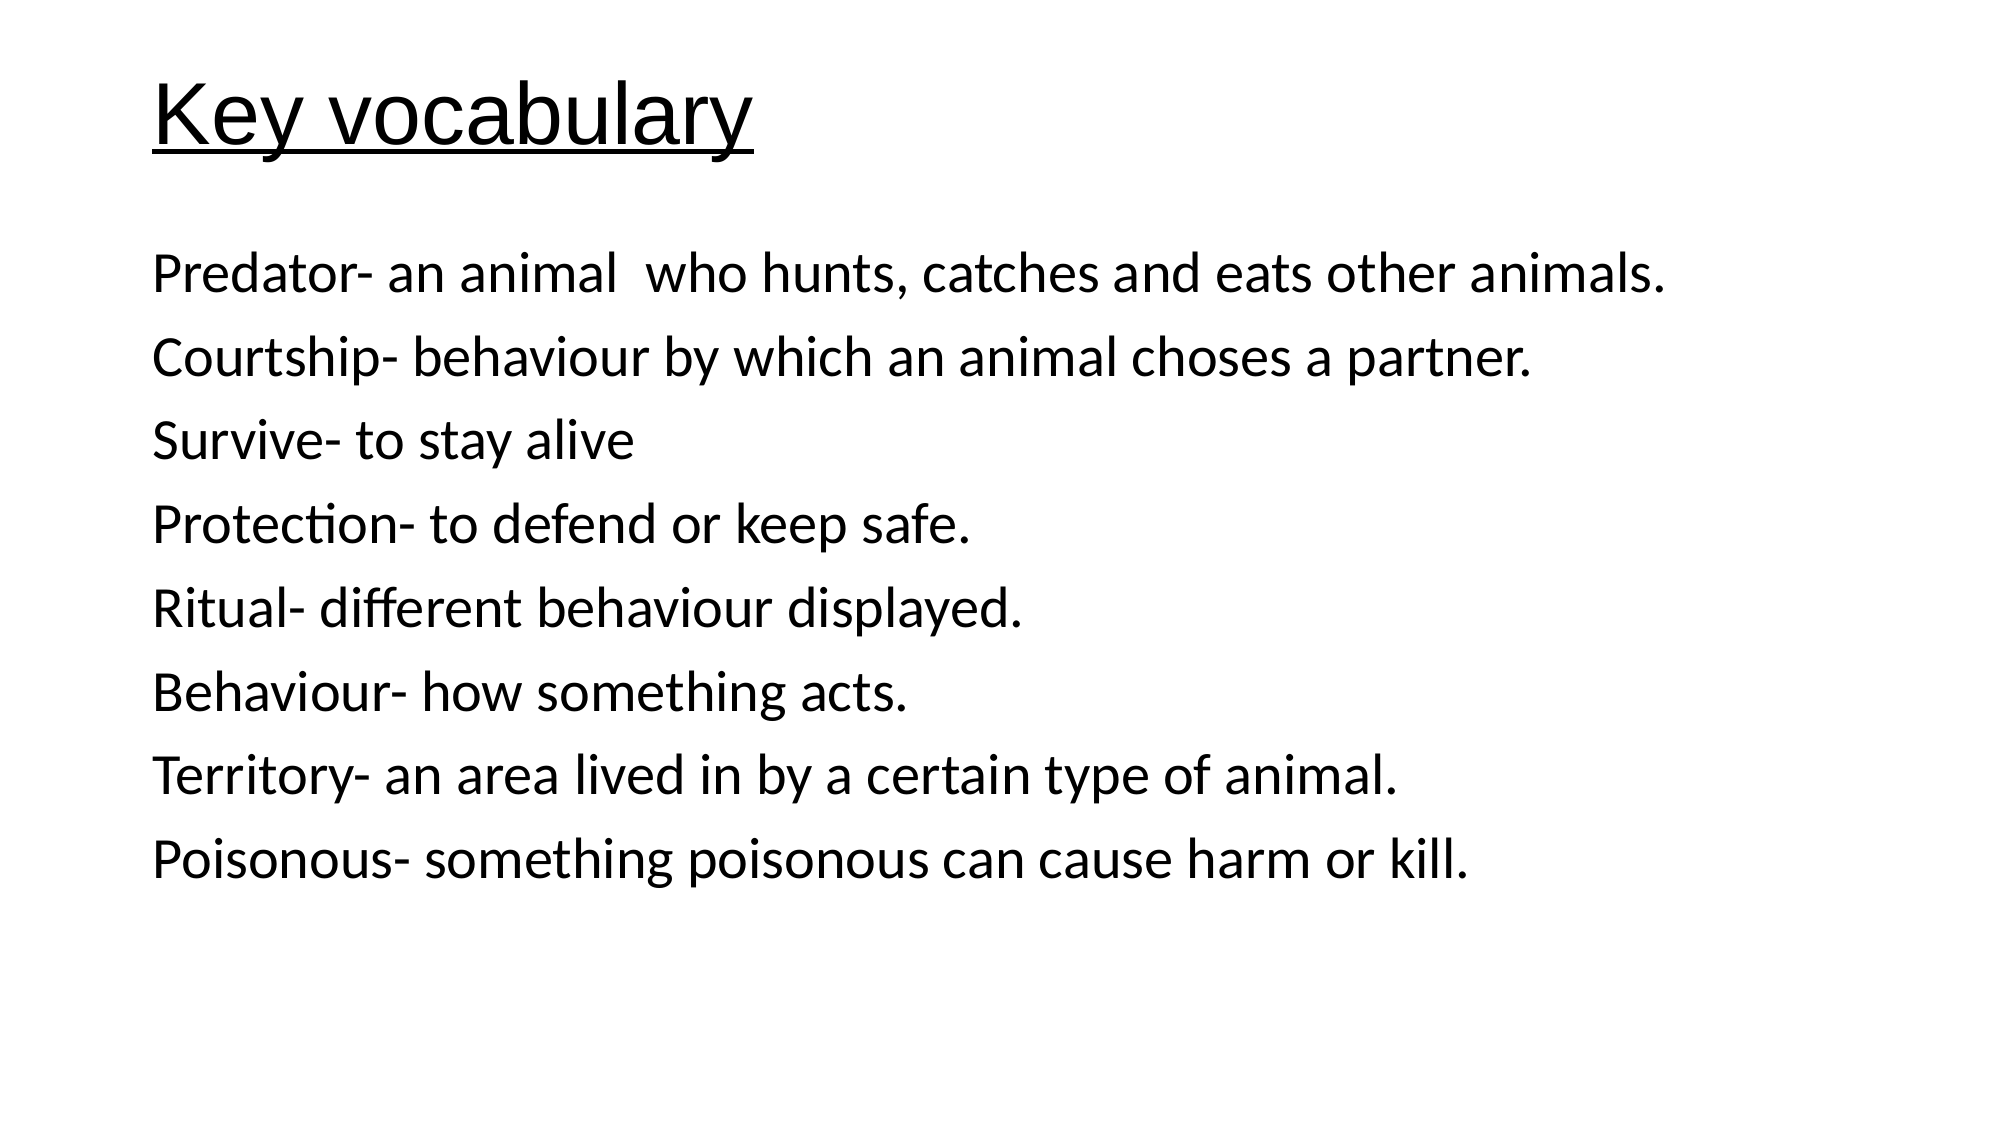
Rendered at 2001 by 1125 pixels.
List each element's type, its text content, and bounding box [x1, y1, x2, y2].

list Predator- an animal who hunts, catches and eats other animals. Courtship- behaviour by which an animal choses a partner. Survive- to stay alive Protection- to defend or keep safe. Ritual- different behaviour displayed. Behaviour- how something acts. Territory- an area lived in by a certain type of animal. Poisonous- something poisonous can cause harm or kill. [137, 234, 1863, 1014]
title Key vocabulary [137, 59, 1863, 234]
